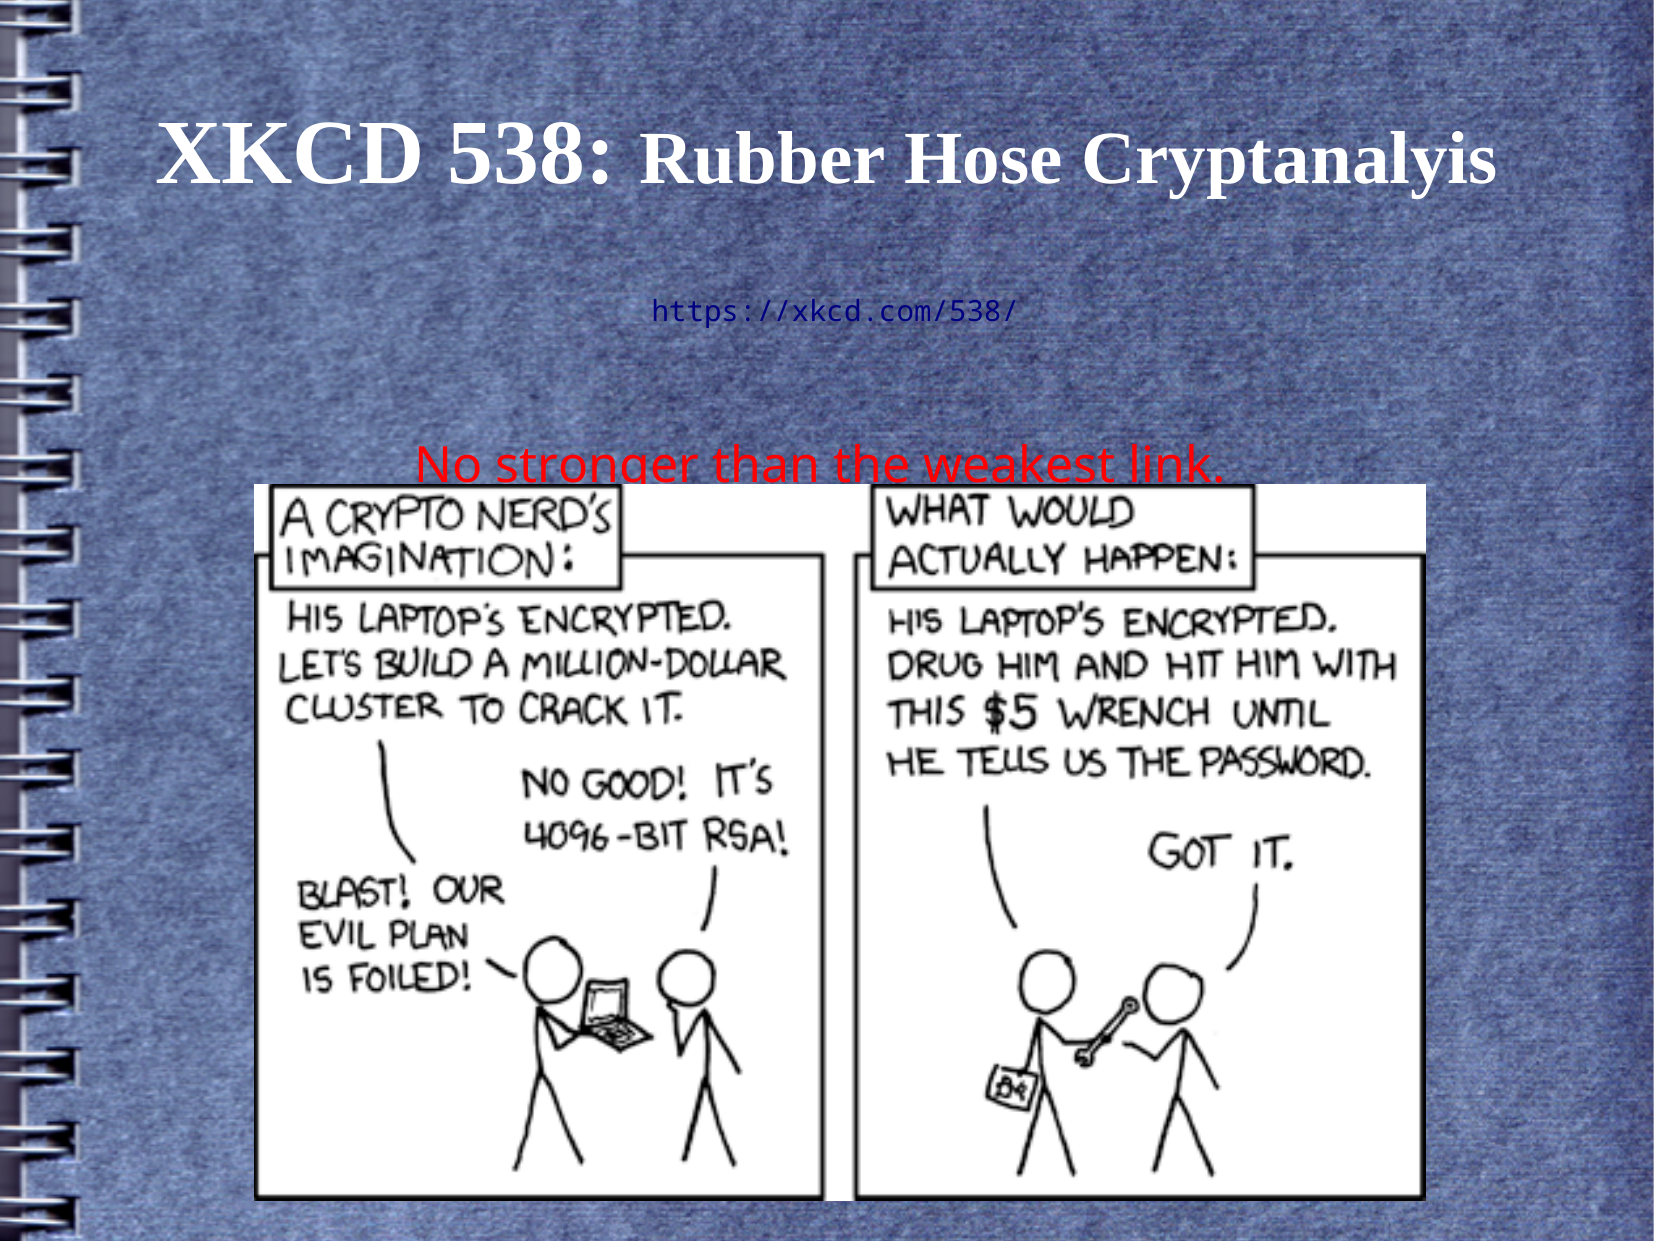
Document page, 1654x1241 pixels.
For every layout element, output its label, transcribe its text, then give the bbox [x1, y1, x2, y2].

title XKCD 538: Rubber Hose Cryptanalyis [82, 56, 1571, 250]
list https://xkcd.com/538/ No stronger than the weakest link. [82, 290, 1571, 1094]
picture [0, 0, 1654, 1241]
